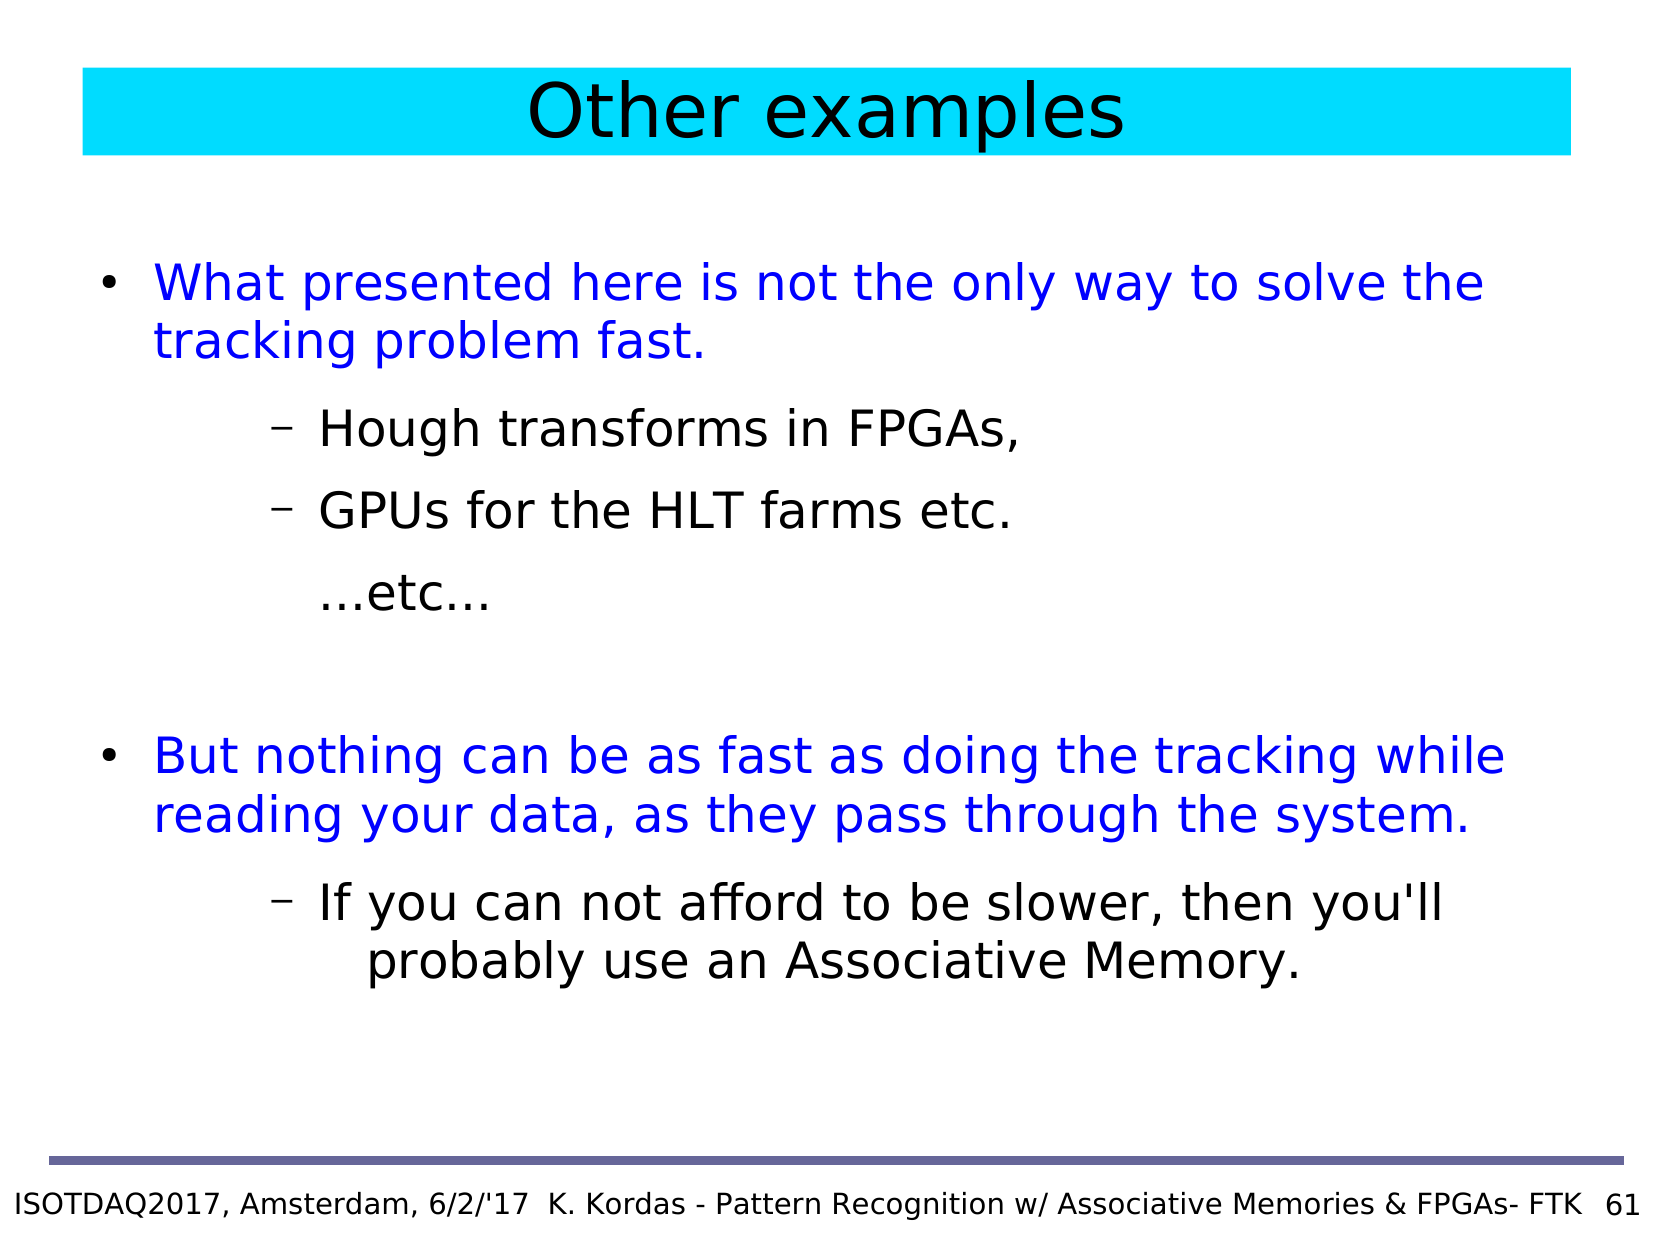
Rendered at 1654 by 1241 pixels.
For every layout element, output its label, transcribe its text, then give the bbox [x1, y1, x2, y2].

list What presented here is not the only way to solve the tracking problem fast. Hough transforms in FPGAs, GPUs for the HLT farms etc. ...etc... But nothing can be as fast as doing the tracking while reading your data, as they pass through the system. If you can not afford to be slower, then you'll probably use an Associative Memory. [82, 78, 1613, 1041]
title Other examples [82, 67, 1571, 78]
